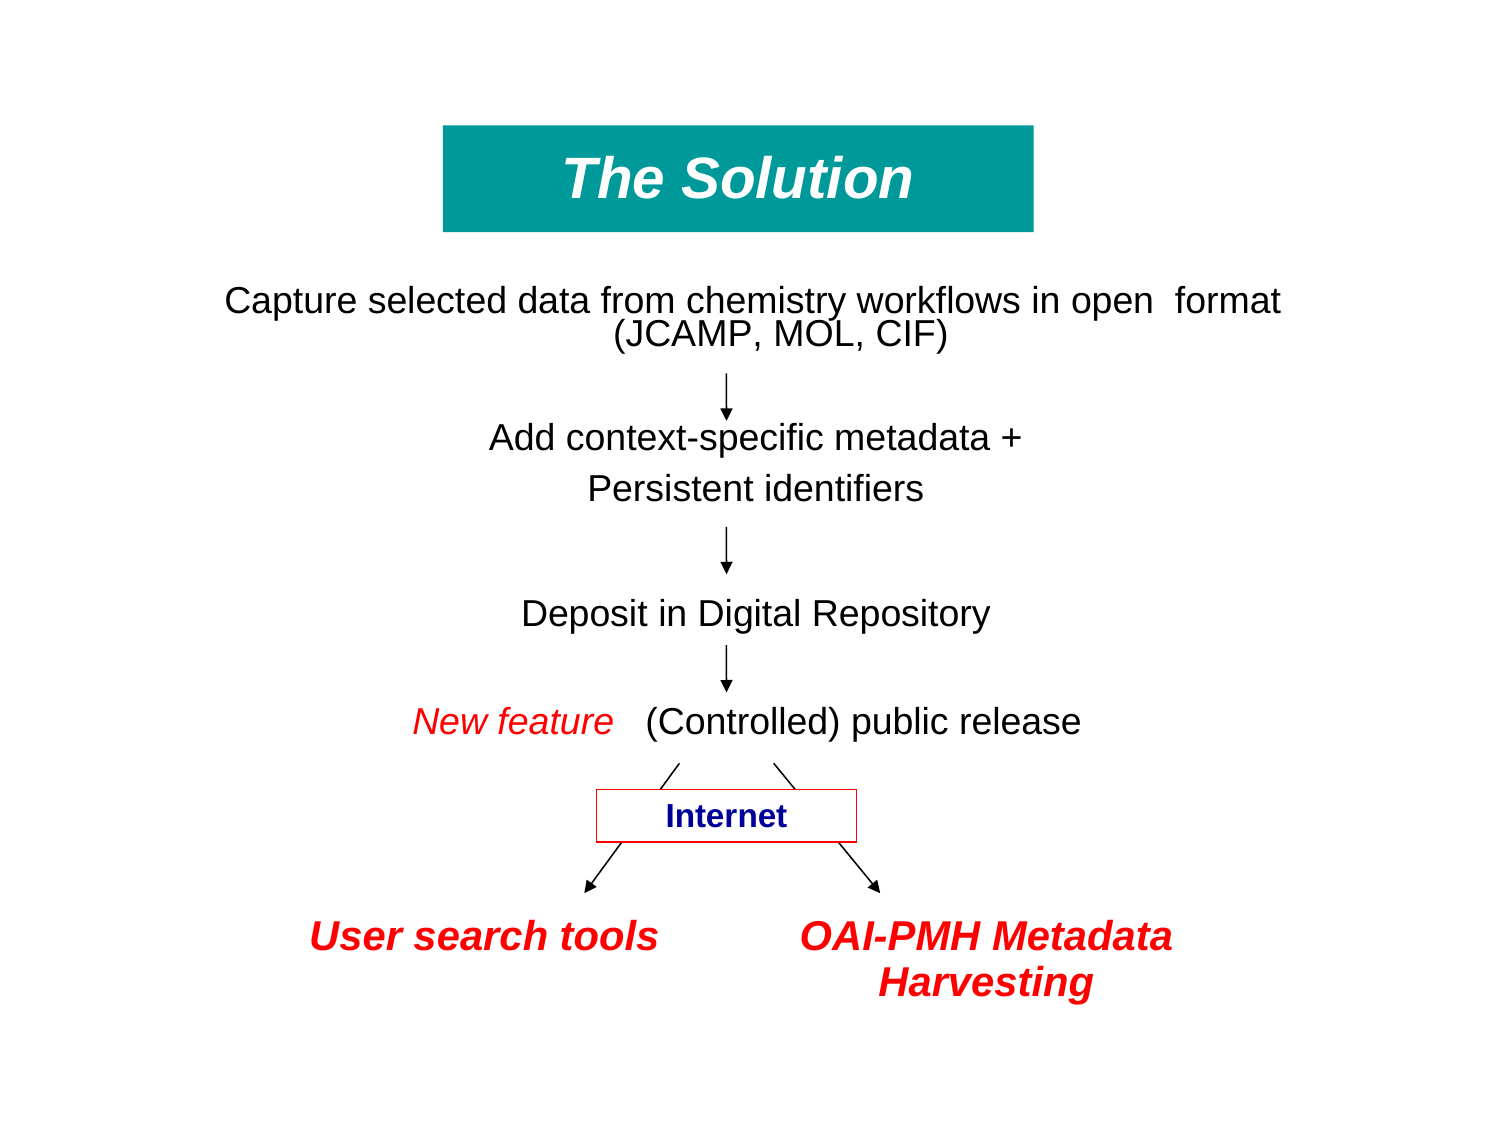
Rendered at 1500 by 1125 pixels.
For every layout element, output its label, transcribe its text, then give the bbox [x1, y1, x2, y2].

text_box Deposit in Digital Repository [430, 584, 1081, 643]
list Capture selected data from chemistry workflows in open format (JCAMP, MOL, CIF) [147, 278, 1359, 367]
text_box User search tools [277, 904, 692, 967]
text_box OAI-PMH Metadata Harvesting [738, 904, 1235, 1014]
text_box New feature (Controlled) public release [348, 692, 1146, 750]
title The Solution [442, 125, 1034, 233]
text_box Internet [596, 789, 857, 842]
text_box Add context-specific metadata + Persistent identifiers [454, 408, 1058, 527]
